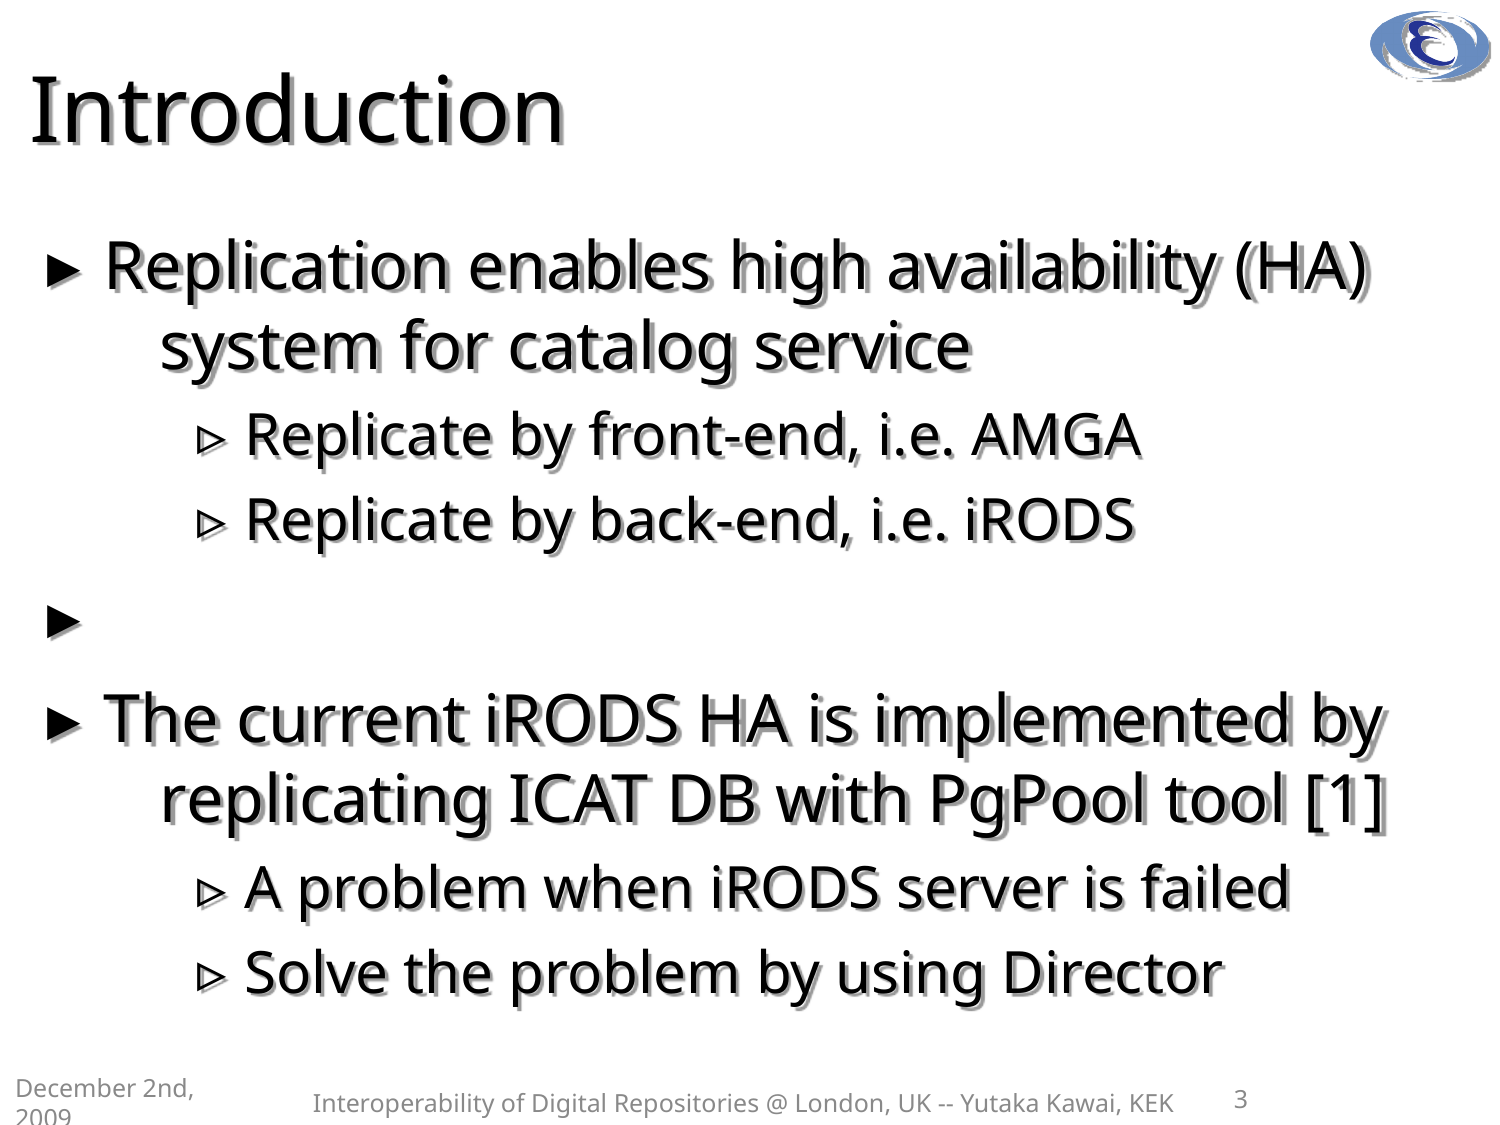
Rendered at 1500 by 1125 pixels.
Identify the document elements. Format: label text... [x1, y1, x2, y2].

text_box 3 [1218, 1065, 1500, 1125]
text_box Interoperability of Digital Repositories @ London, UK -- Yutaka Kawai, KEK [269, 1065, 1218, 1125]
text_box December 2nd, 2009 [0, 1065, 269, 1125]
list Replication enables high availability (HA) system for catalog service Replicate by front-end, i.e. AMGA Replicate by back-end, i.e. iRODS The current iRODS HA is implemented by replicating ICAT DB with PgPool tool [1] A problem when iRODS server is failed Solve the problem by using Director [0, 210, 1500, 1065]
title Introduction [0, 0, 1500, 210]
